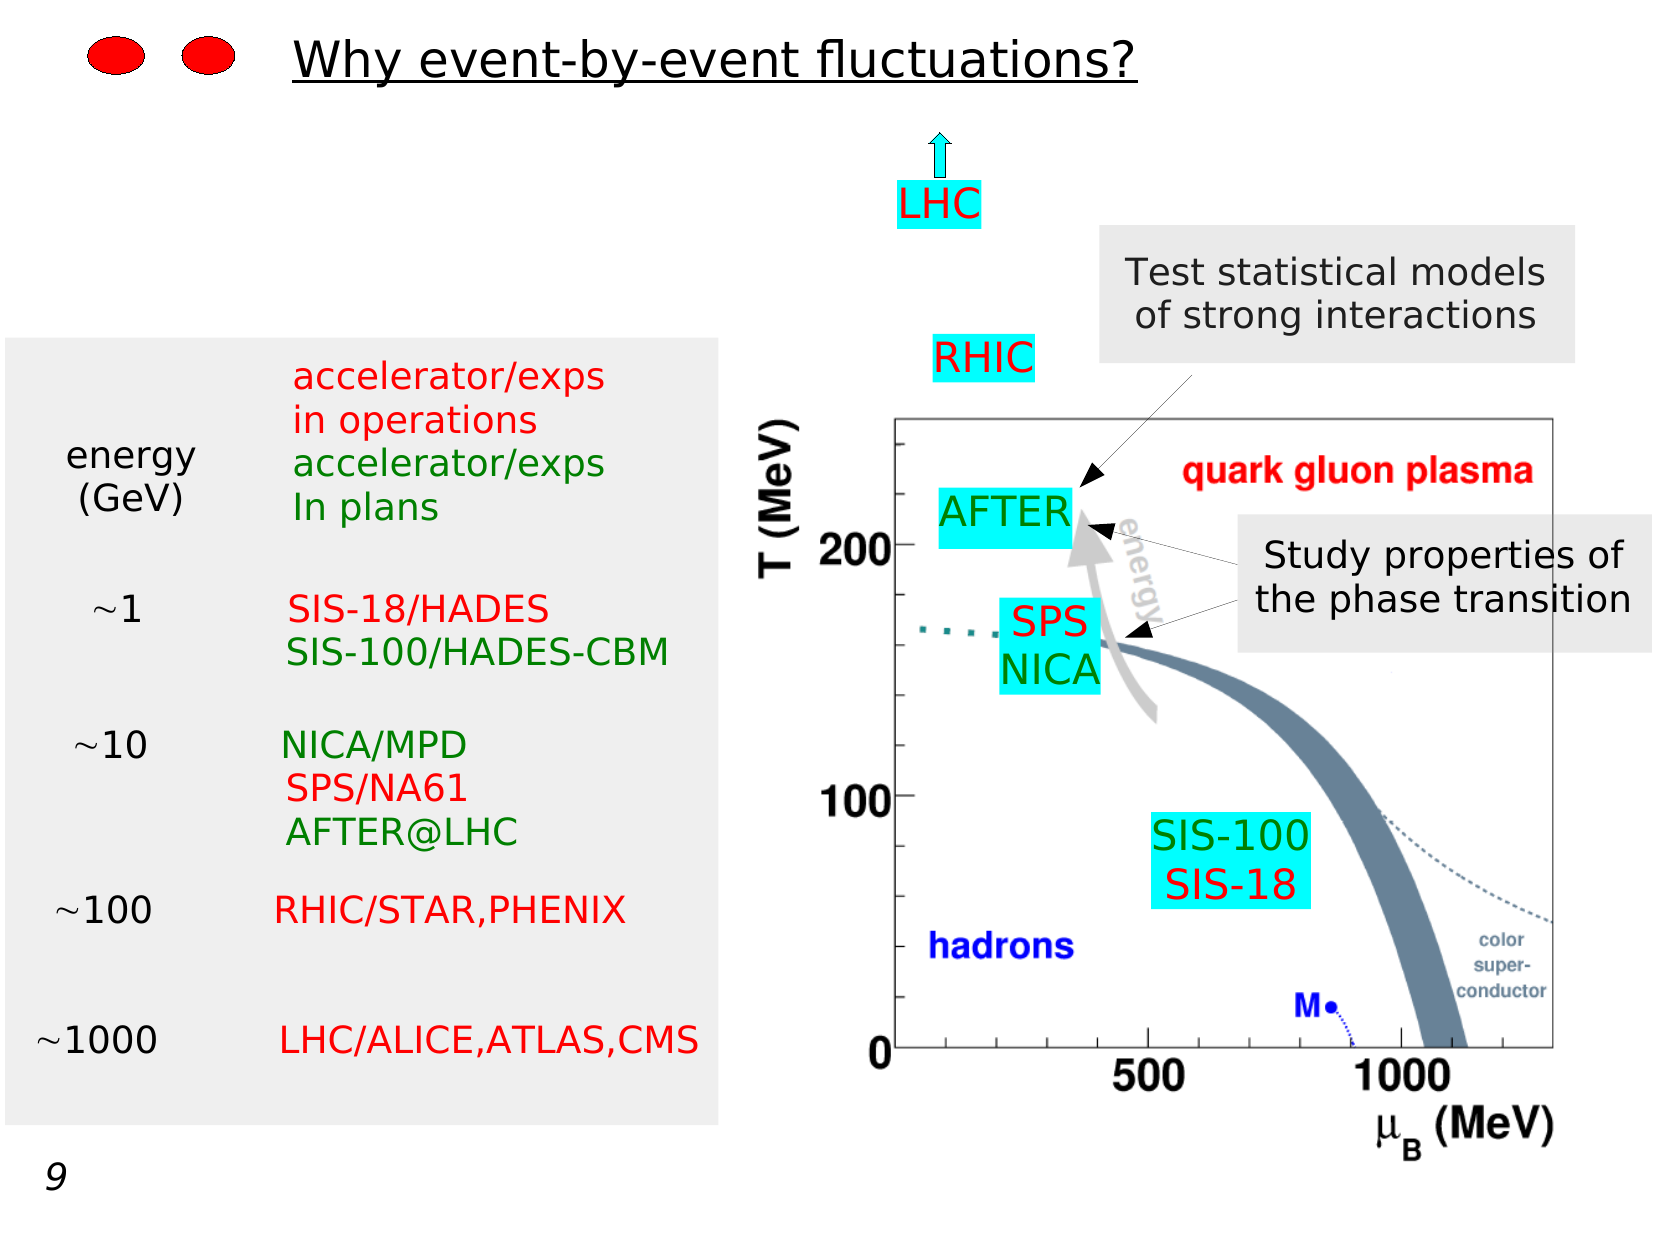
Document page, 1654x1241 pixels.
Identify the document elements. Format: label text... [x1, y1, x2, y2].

text_box AFTER [938, 487, 1073, 549]
text_box energy (GeV) [65, 433, 197, 521]
text_box 1 SIS-18/HADES SIS-100/HADES-CBM [33, 587, 671, 675]
text_box SPS NICA [999, 597, 1101, 695]
text_box accelerator/exps in operations accelerator/exps In plans [64, 311, 606, 530]
text_box 10 NICA/MPD SPS/NA61 AFTER@LHC [33, 723, 519, 855]
text_box [87, 36, 145, 75]
text_box [5, 337, 719, 1126]
text_box [1099, 225, 1576, 364]
text_box Study properties of the phase transition [1254, 533, 1633, 622]
text_box 100 RHIC/STAR,PHENIX [33, 888, 628, 933]
text_box 1000 LHC/ALICE,ATLAS,CMS [33, 1018, 701, 1063]
picture [721, 374, 1654, 1186]
text_box RHIC [932, 333, 1035, 383]
text_box LHC [897, 180, 982, 229]
text_box [928, 132, 952, 178]
text_box [181, 36, 235, 75]
text_box SIS-100 SIS-18 [1151, 812, 1311, 910]
text_box [1237, 514, 1652, 653]
text_box Why event-by-event fluctuations? [292, 30, 1138, 90]
